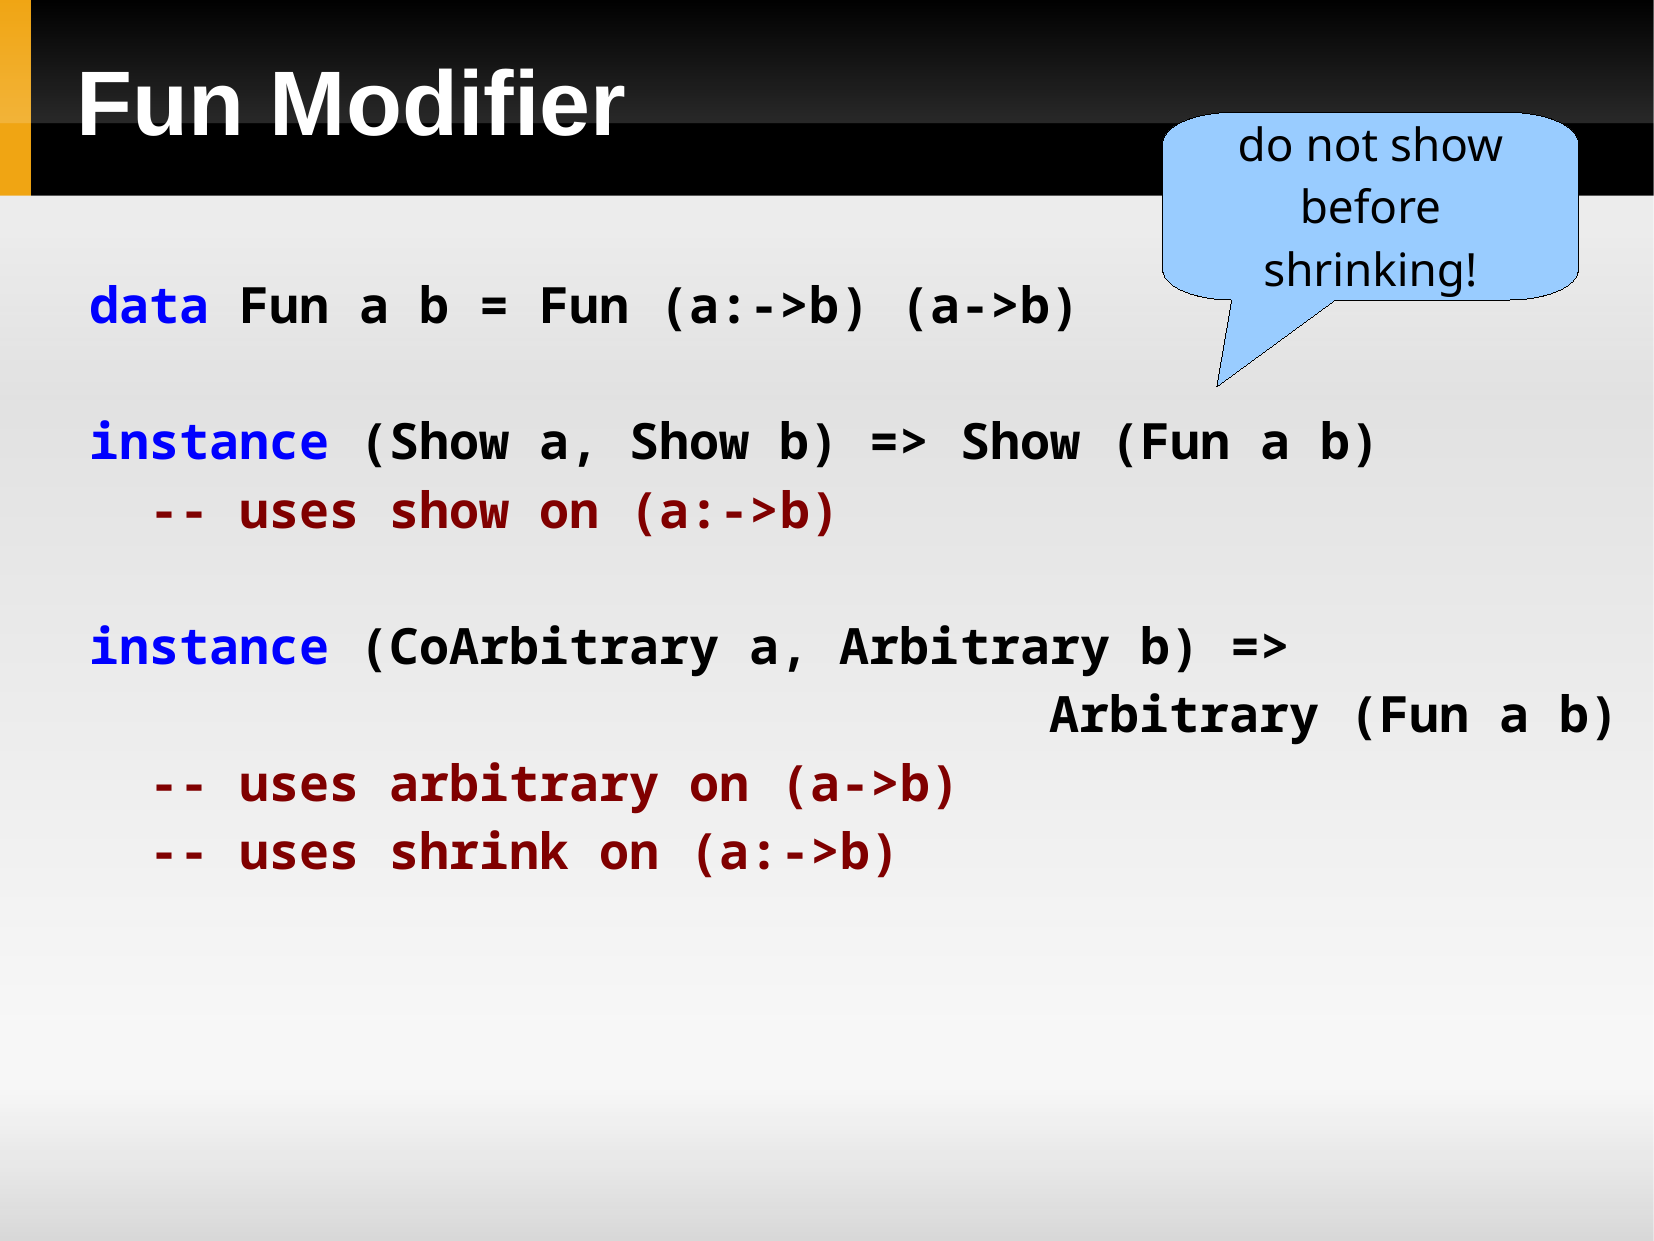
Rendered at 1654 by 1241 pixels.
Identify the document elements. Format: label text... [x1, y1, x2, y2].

title Fun Modifier [76, 7, 1565, 200]
text_box data Fun a b = Fun (a:->b) (a->b) instance (Show a, Show b) => Show (Fun a b) -- uses show on (a:->b) instance (CoArbitrary a, Arbitrary b) => Arbitrary (Fun a b) -- uses arbitrary on (a->b) -- uses shrink on (a:->b) [75, 262, 1654, 1126]
picture [0, 0, 1654, 1241]
text_box do not show before shrinking! [1162, 112, 1579, 387]
